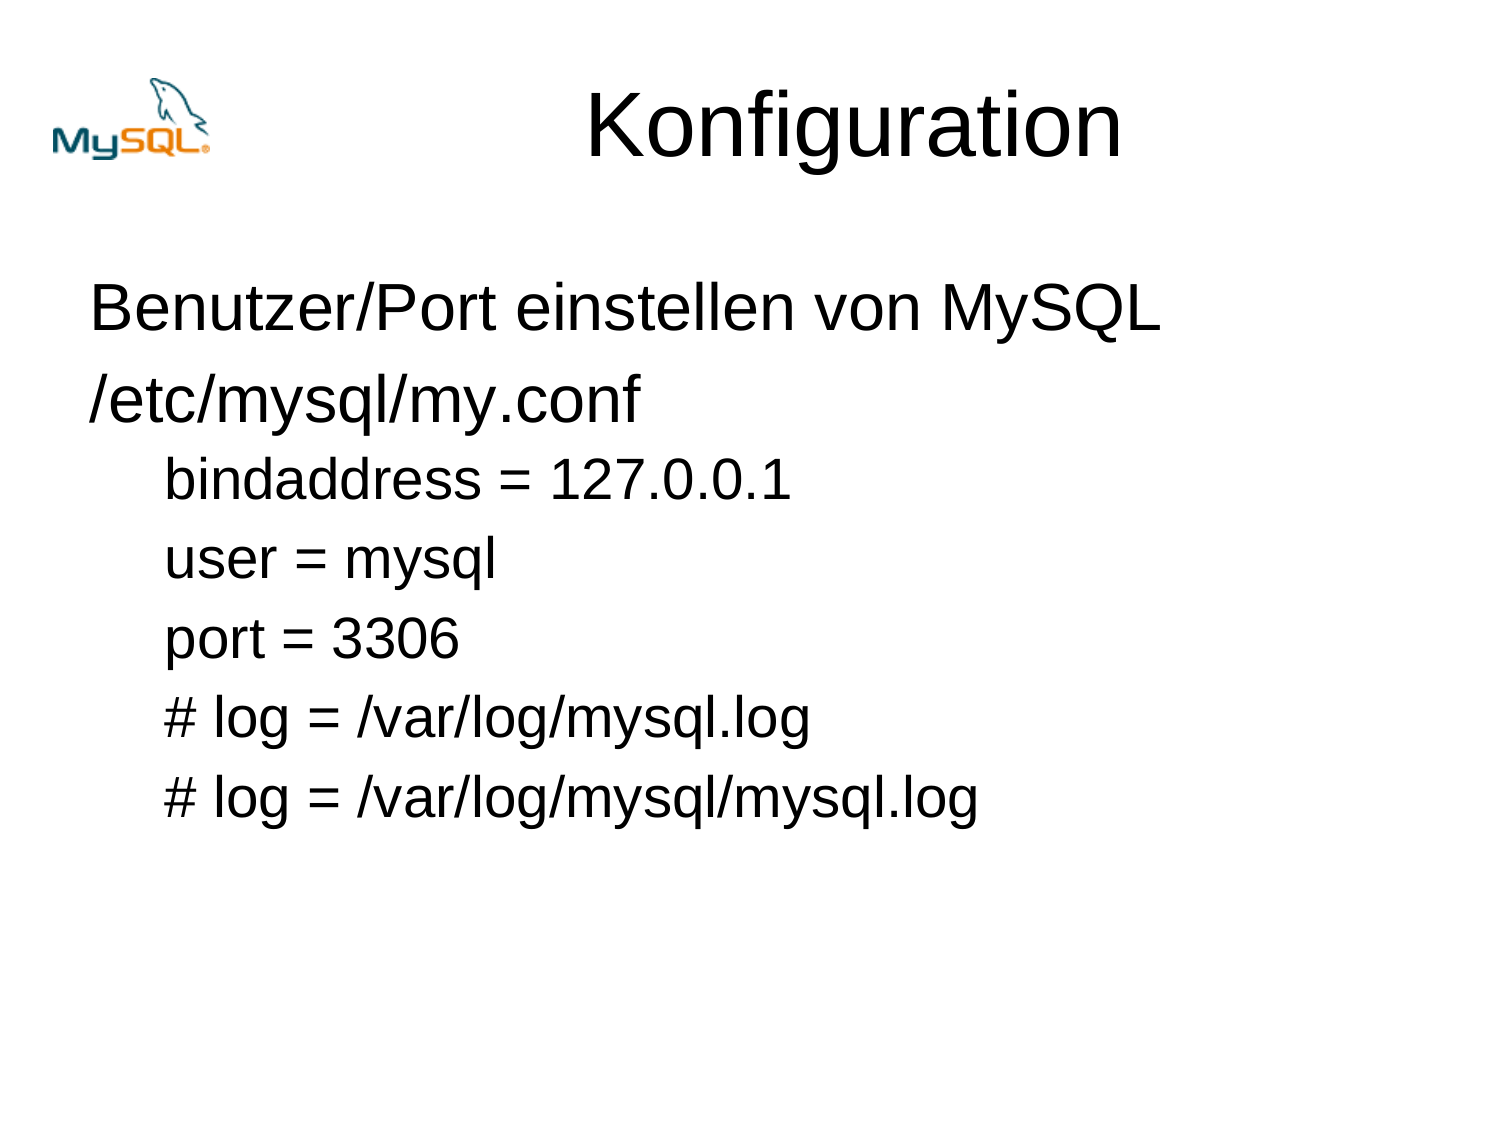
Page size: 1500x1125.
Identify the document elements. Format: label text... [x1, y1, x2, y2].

list Benutzer/Port einstellen von MySQL /etc/mysql/my.conf bindaddress = 127.0.0.1 user = mysql port = 3306 # log = /var/log/mysql.log # log = /var/log/mysql/mysql.log [75, 262, 1426, 1006]
title Konfiguration [242, 30, 1469, 219]
picture [53, 78, 210, 160]
